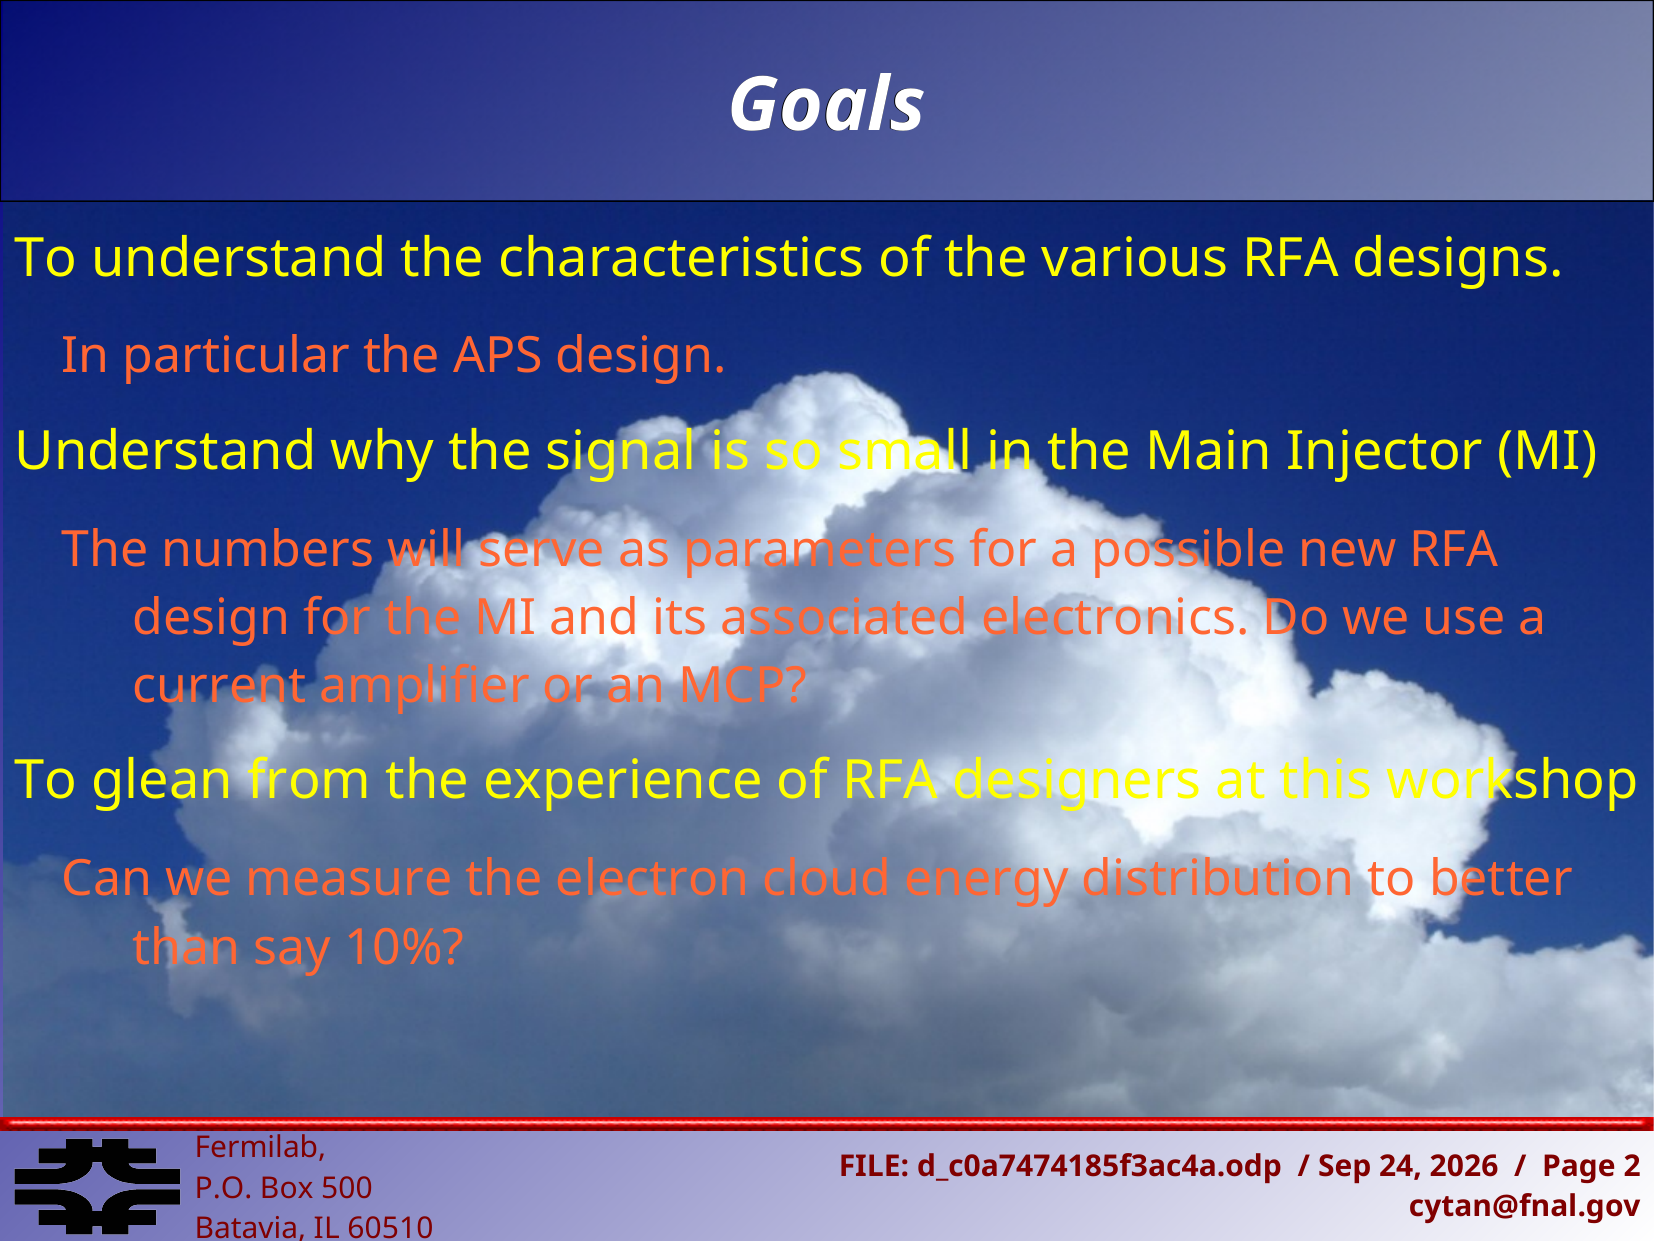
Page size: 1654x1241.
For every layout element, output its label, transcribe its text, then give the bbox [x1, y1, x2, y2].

title Goals [0, 0, 1654, 204]
list To understand the characteristics of the various RFA designs. In particular the APS design. Understand why the signal is so small in the Main Injector (MI) The numbers will serve as parameters for a possible new RFA design for the MI and its associated electronics. Do we use a current amplifier or an MCP? To glean from the experience of RFA designers at this workshop Can we measure the electron cloud energy distribution to better than say 10%? [2, 218, 1642, 1069]
picture [10, 1137, 184, 1236]
picture [0, 204, 1654, 1131]
